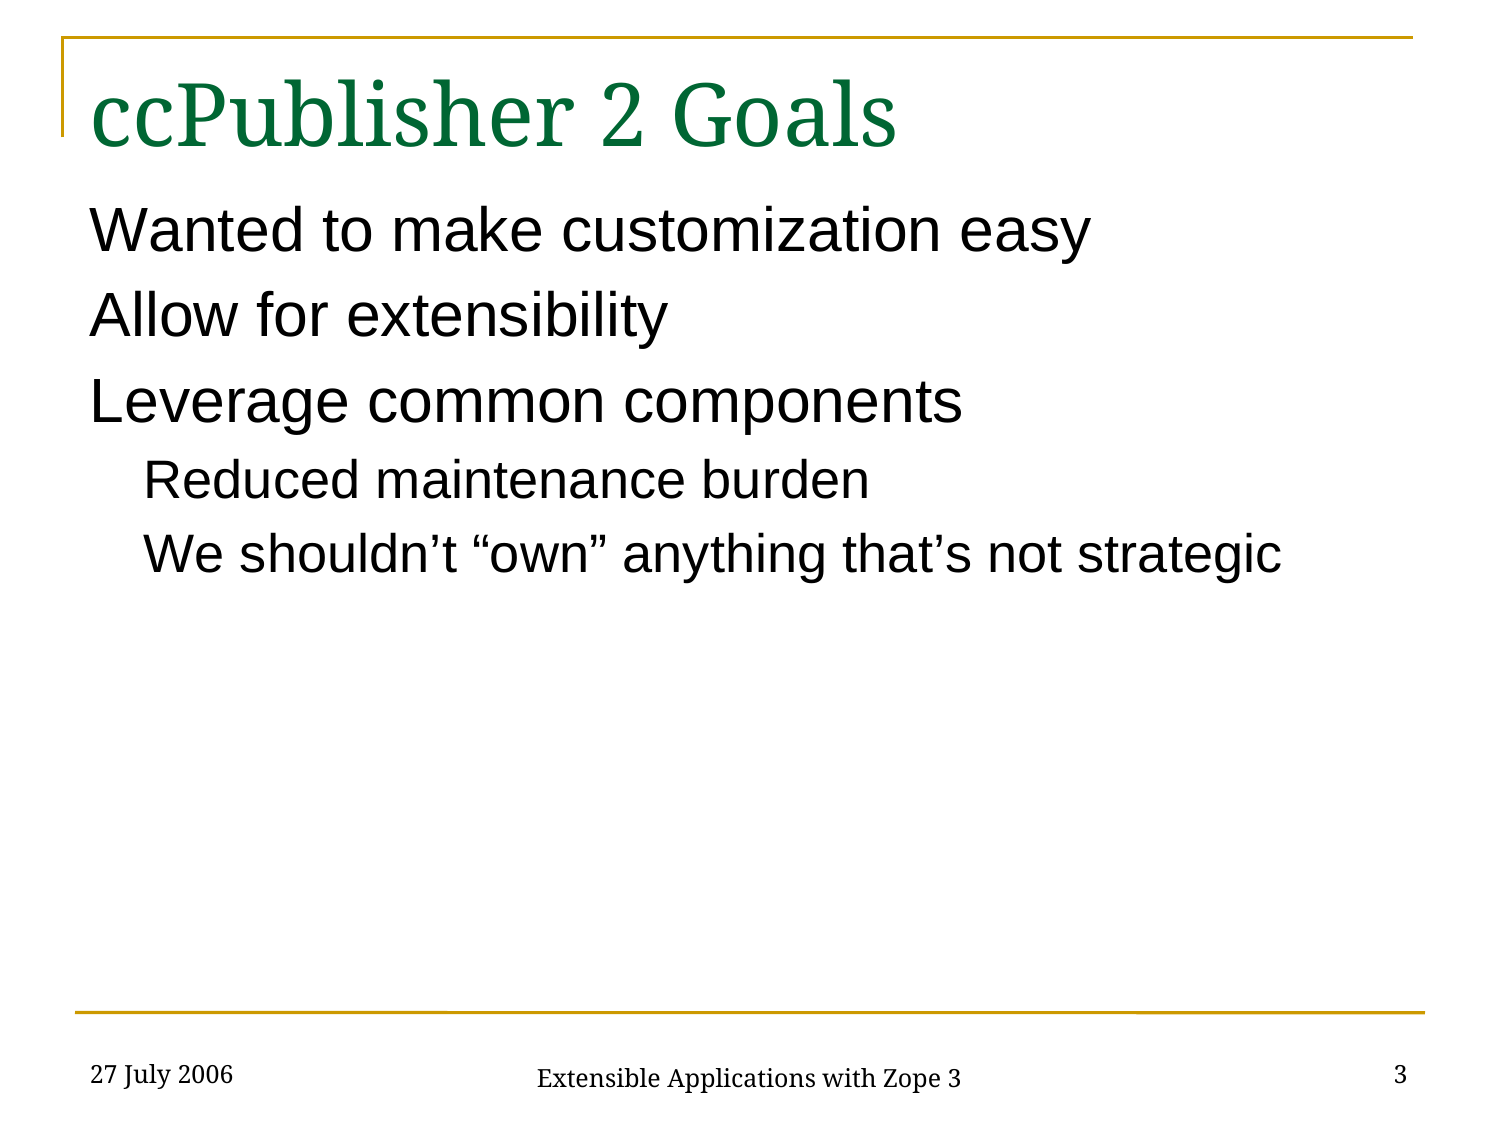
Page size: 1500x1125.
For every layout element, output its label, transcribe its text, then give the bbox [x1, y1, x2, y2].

title ccPublisher 2 Goals [75, 45, 1426, 187]
list Wanted to make customization easy Allow for extensibility Leverage common components Reduced maintenance burden We shouldn’t “own” anything that’s not strategic [75, 187, 1426, 1006]
